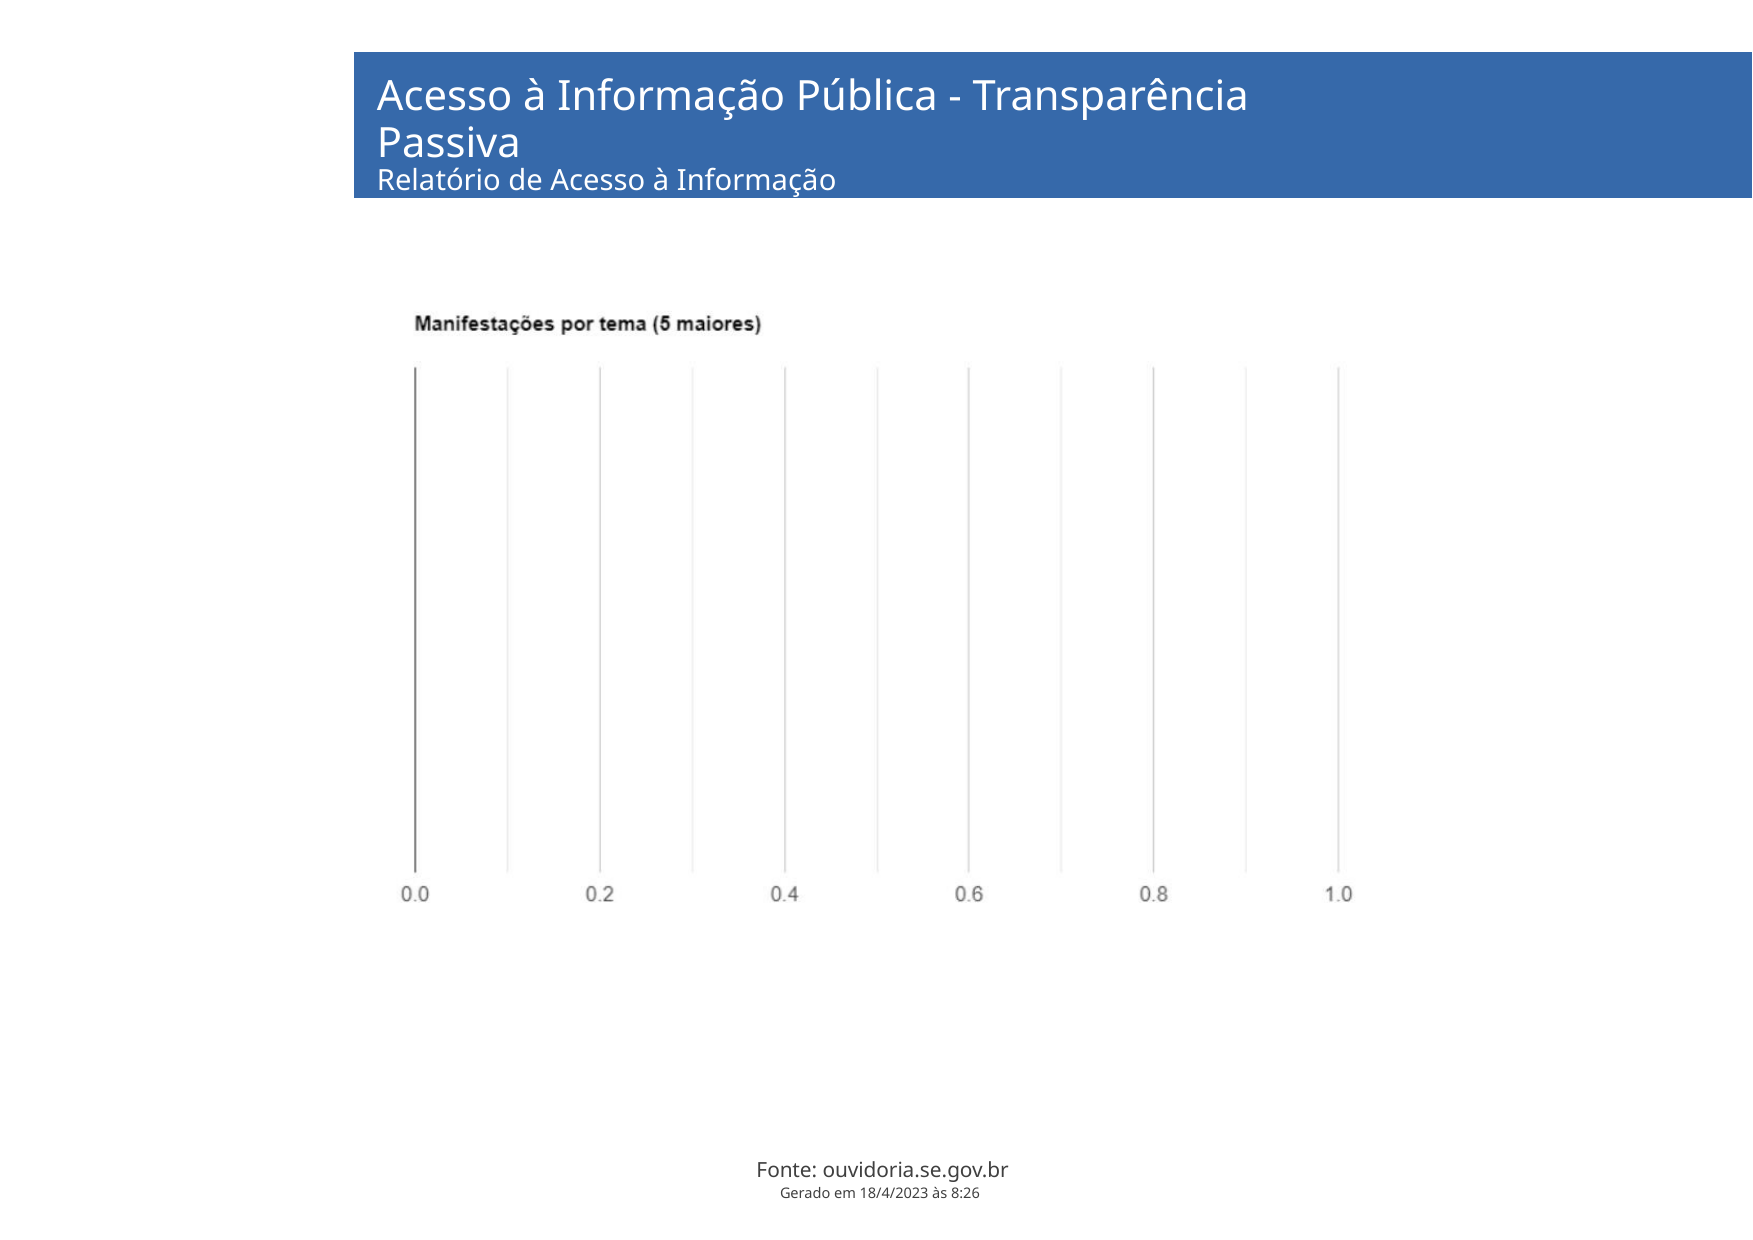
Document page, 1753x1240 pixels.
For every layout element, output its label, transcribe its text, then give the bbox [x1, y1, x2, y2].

text_box Acesso à Informação Pública - Transparência Passiva Relatório de Acesso à Informação EMSETURMarço a Março de 2023 [376, 72, 1403, 228]
text_box Gerado em 18/4/2023 às 8:26 [780, 1184, 999, 1202]
text_box [155, 211, 1599, 1028]
text_box Fonte: ouvidoria.se.gov.br [756, 1158, 1023, 1182]
text_box [354, 52, 1752, 198]
